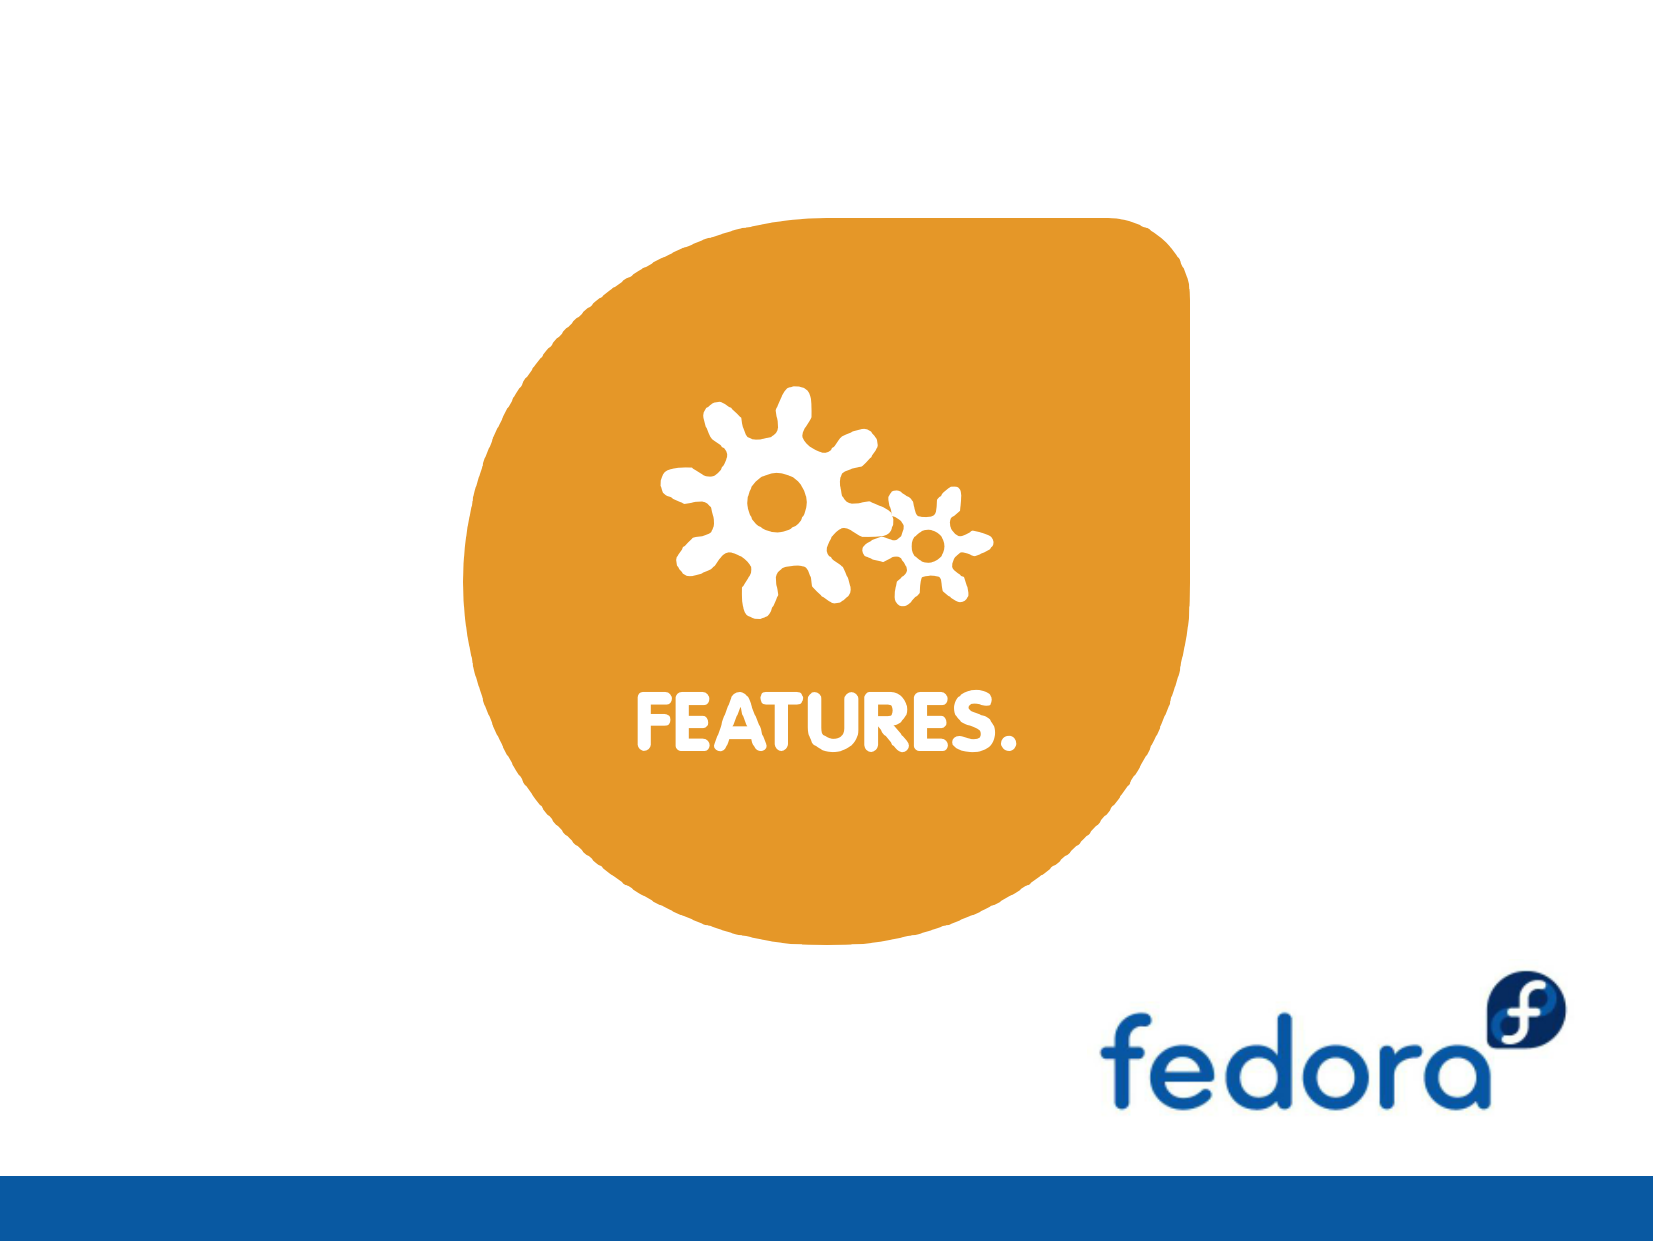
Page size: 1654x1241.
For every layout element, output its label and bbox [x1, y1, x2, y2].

picture [463, 218, 1190, 945]
picture [0, 1176, 1653, 1241]
picture [1087, 959, 1575, 1125]
